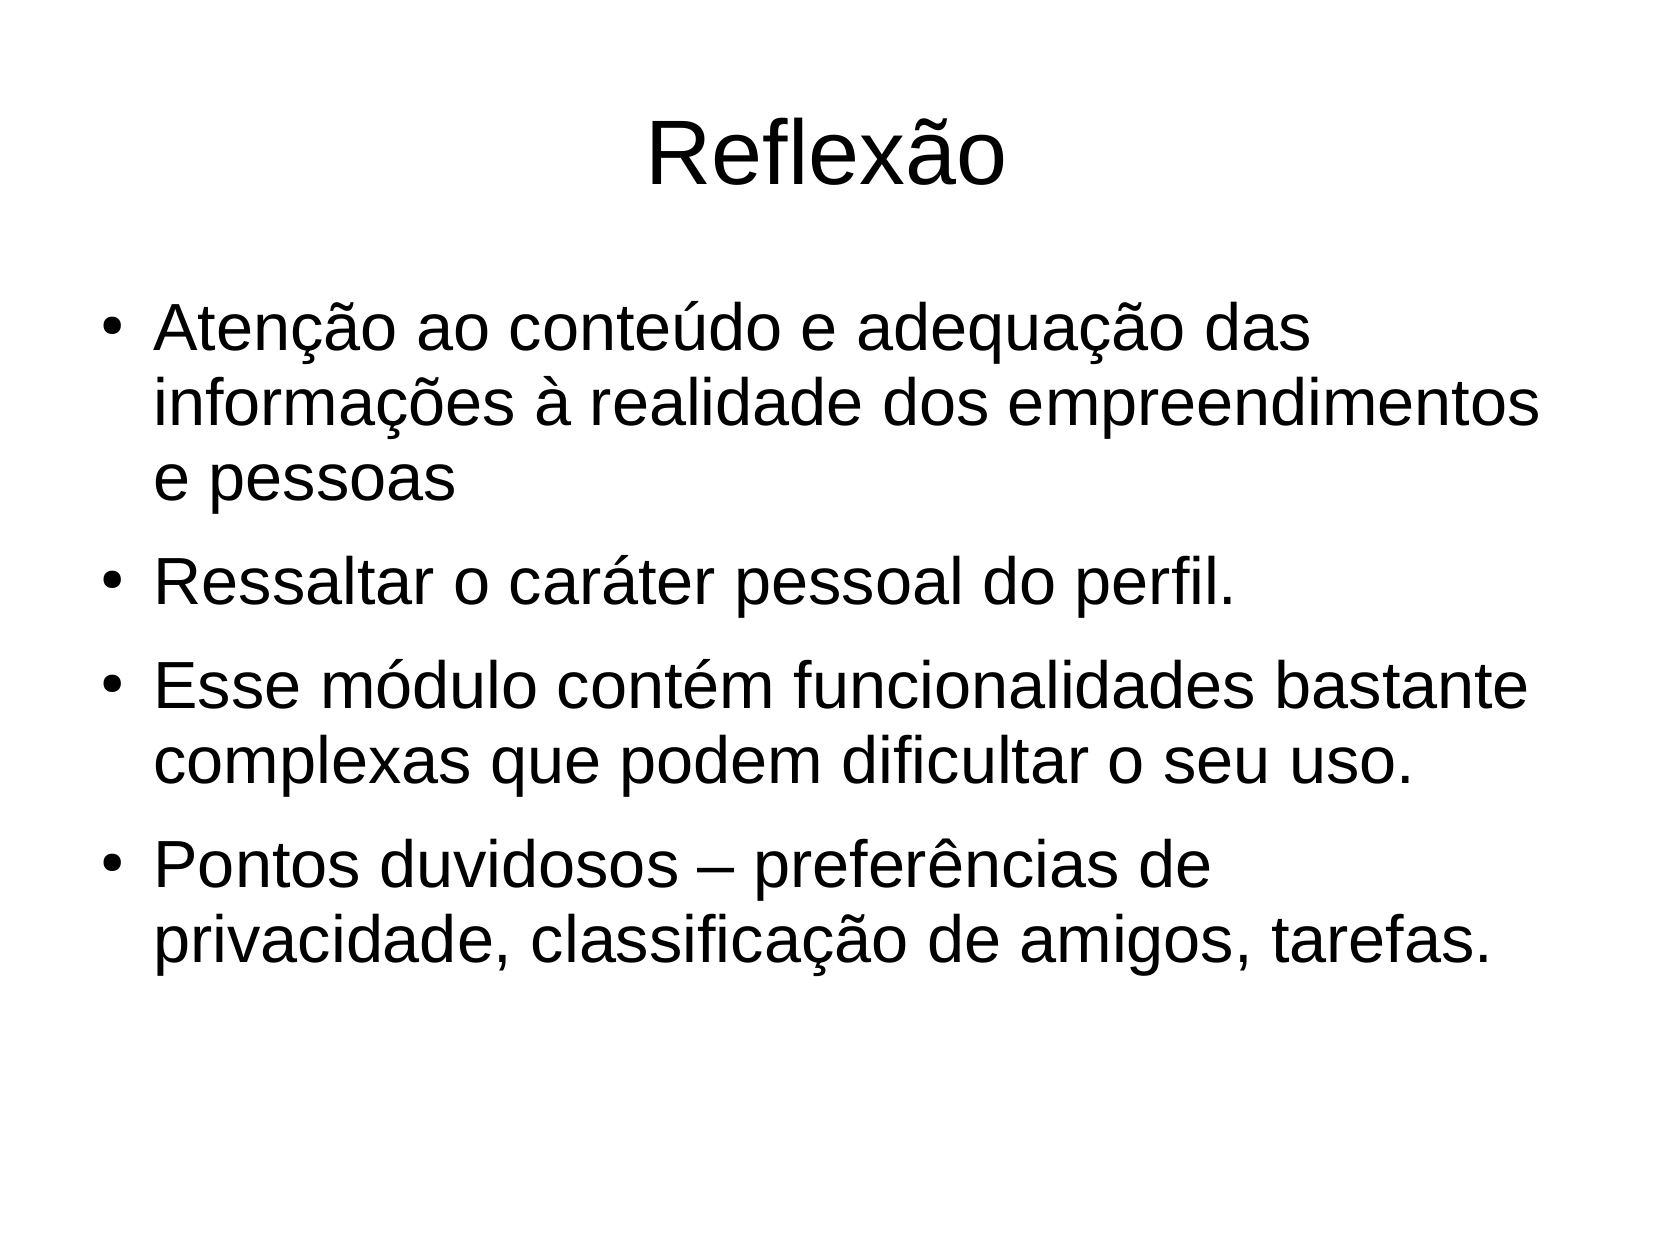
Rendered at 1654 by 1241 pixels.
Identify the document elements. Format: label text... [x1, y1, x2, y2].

list Atenção ao conteúdo e adequação das informações à realidade dos empreendimentos e pessoas Ressaltar o caráter pessoal do perfil. Esse módulo contém funcionalidades bastante complexas que podem dificultar o seu uso. Pontos duvidosos – preferências de privacidade, classificação de amigos, tarefas. [82, 290, 1571, 1109]
title Reflexão [82, 49, 1571, 257]
